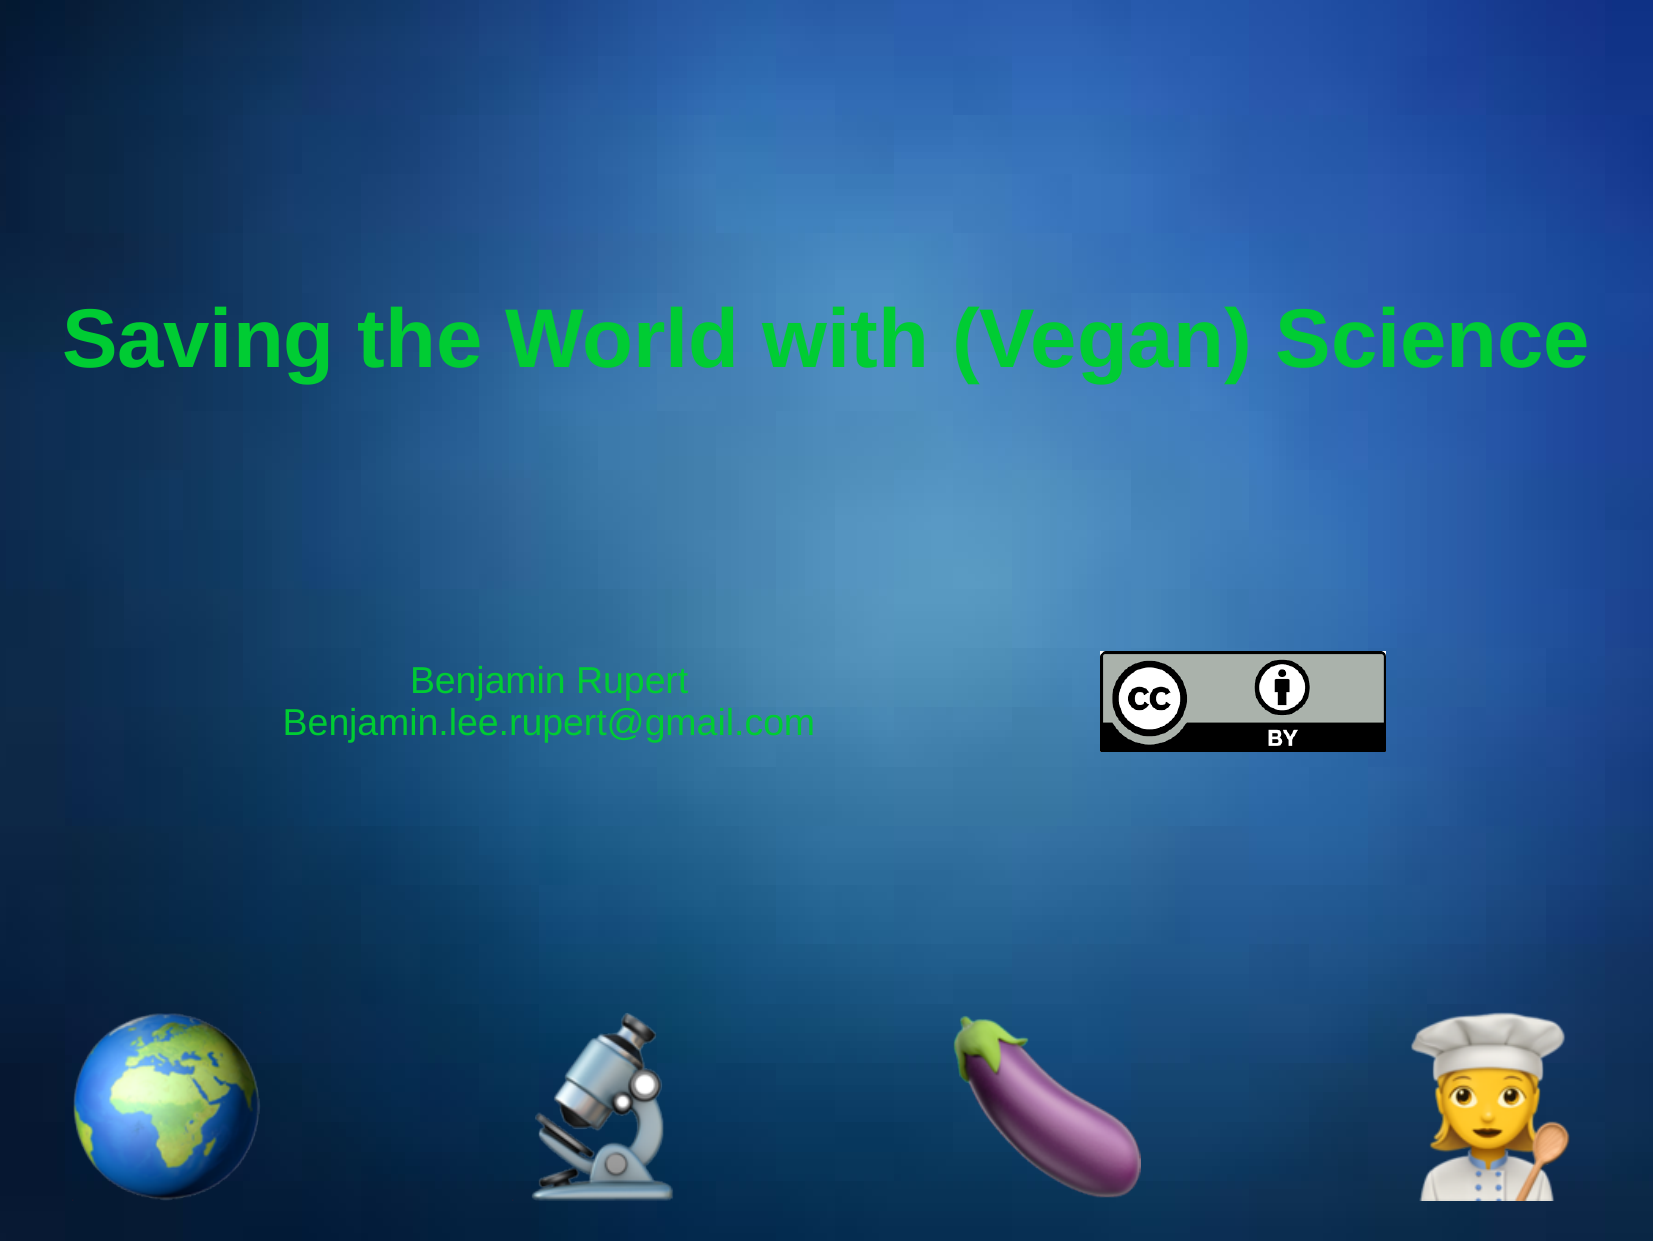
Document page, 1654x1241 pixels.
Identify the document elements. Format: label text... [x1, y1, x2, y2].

picture [0, 0, 1653, 1241]
text_box Benjamin Rupert Benjamin.lee.rupert@gmail.com [267, 652, 831, 752]
text_box Saving the World with (Vegan) Science [47, 285, 1607, 393]
